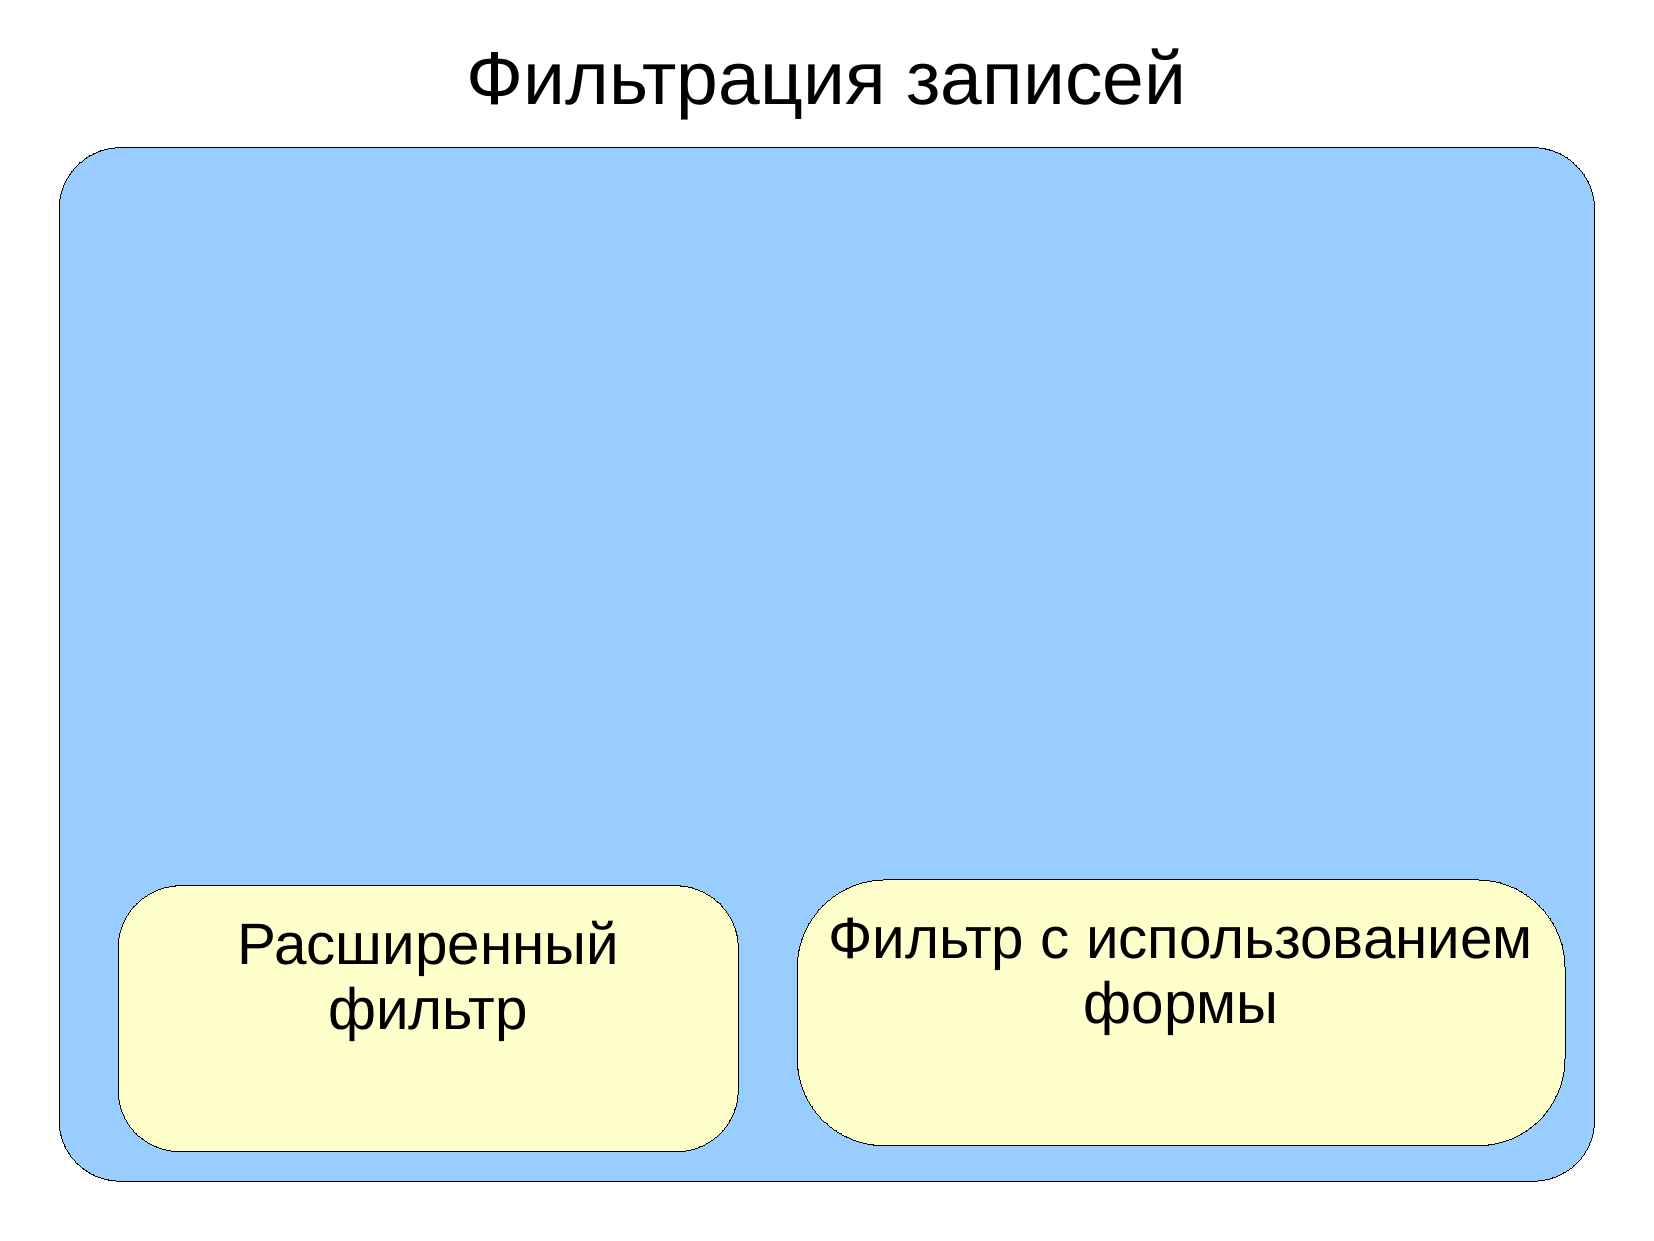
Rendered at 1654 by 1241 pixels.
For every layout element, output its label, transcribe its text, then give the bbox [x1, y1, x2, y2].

text_box Фильтрация записей [88, 29, 1565, 129]
text_box Фильтр с использованием формы [797, 879, 1566, 1146]
text_box [59, 147, 1595, 1182]
text_box Расширенный фильтр [118, 885, 739, 1152]
